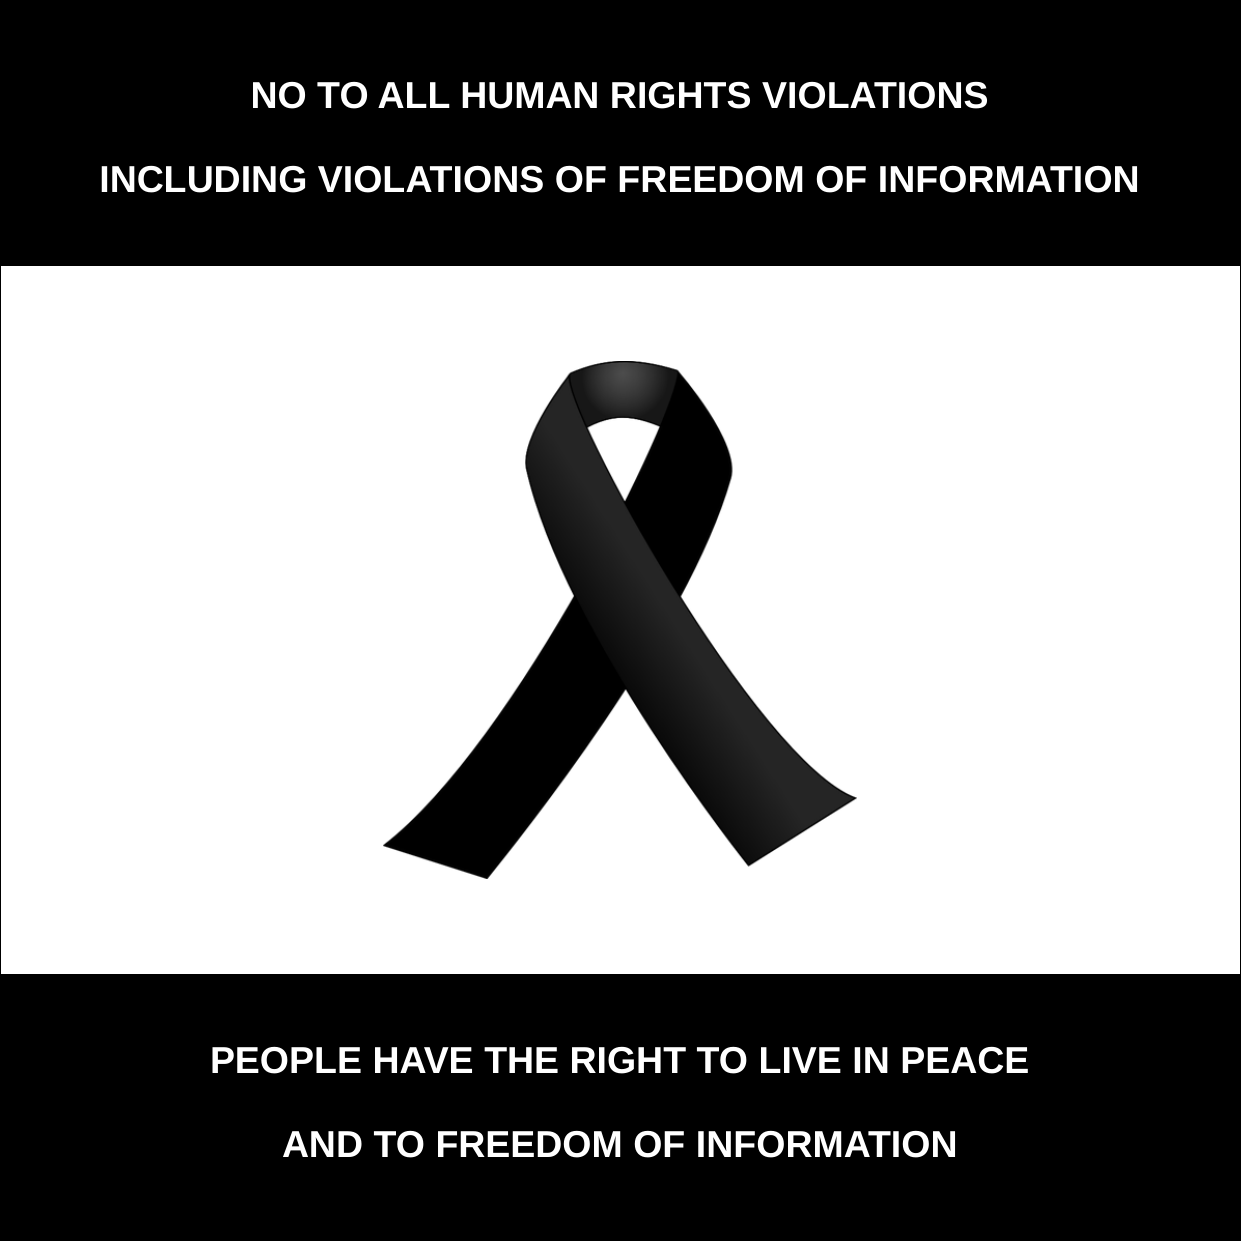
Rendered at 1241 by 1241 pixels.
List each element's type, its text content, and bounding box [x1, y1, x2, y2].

text_box NO TO ALL HUMAN RIGHTS VIOLATIONS INCLUDING VIOLATIONS OF FREEDOM OF INFORMATION PEOPLE HAVE THE RIGHT TO LIVE IN PEACE AND TO FREEDOM OF INFORMATION [0, 0, 1241, 265]
picture [383, 361, 857, 879]
text_box NO TO ALL HUMAN RIGHTS VIOLATIONS INCLUDING VIOLATIONS OF FREEDOM OF INFORMATION PEOPLE HAVE THE RIGHT TO LIVE IN PEACE AND TO FREEDOM OF INFORMATION [0, 975, 1241, 1241]
text_box [0, 265, 1241, 975]
